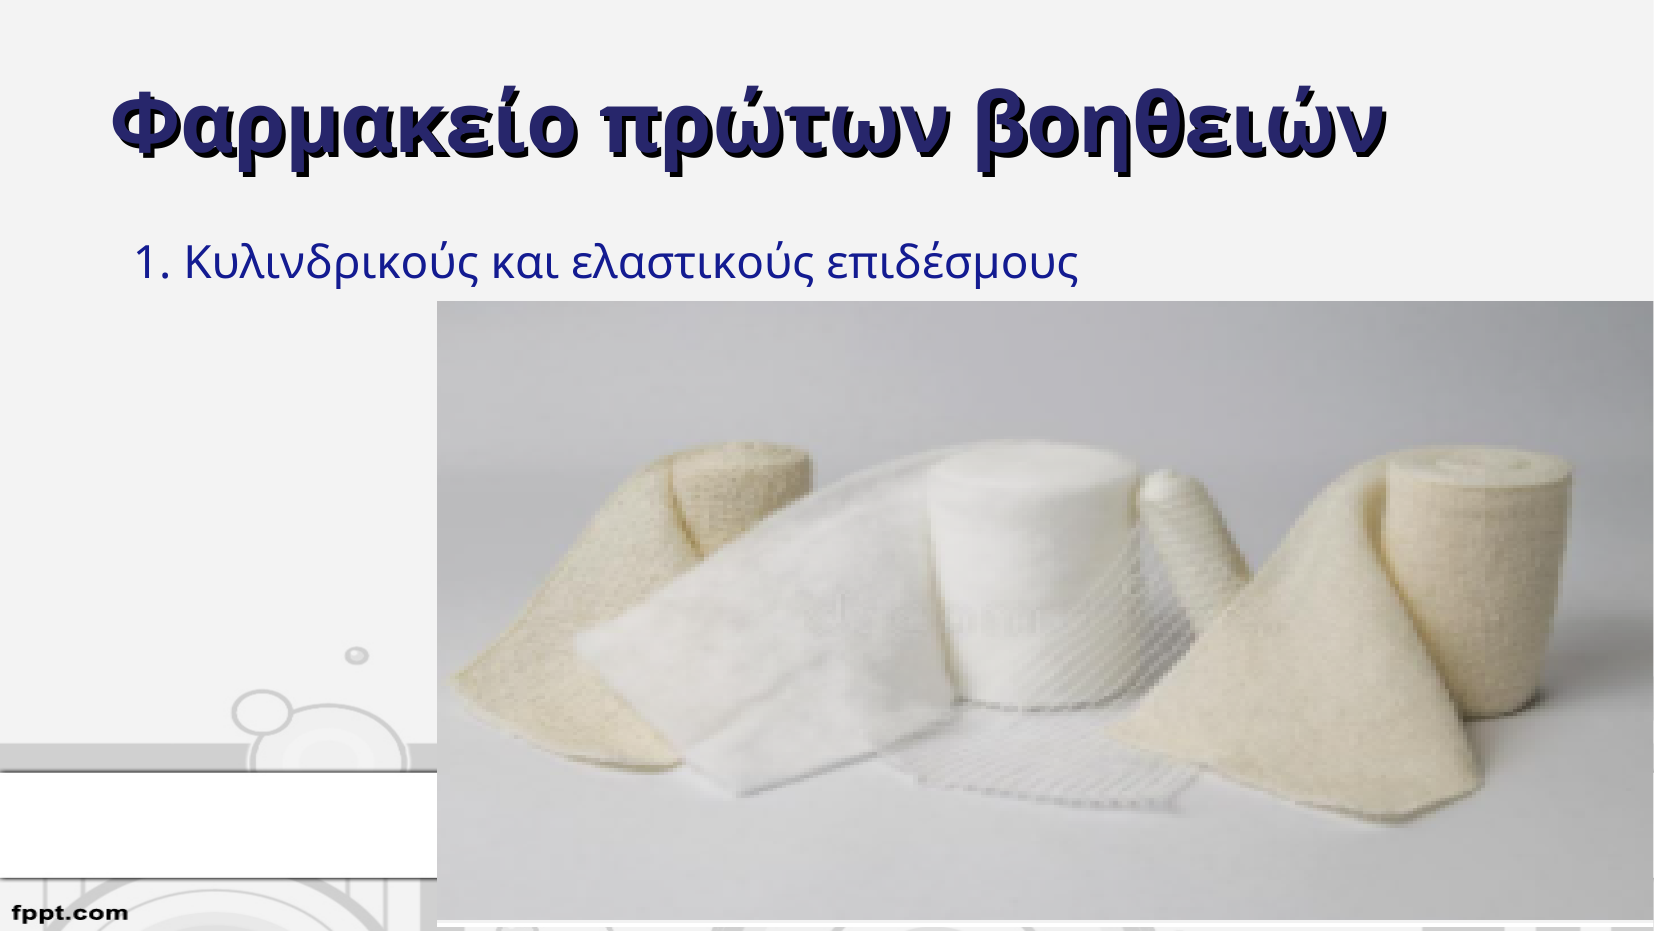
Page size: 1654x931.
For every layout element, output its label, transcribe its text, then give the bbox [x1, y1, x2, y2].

picture [0, 0, 1654, 931]
text_box Φαρμακείο πρώτων βοηθειών [94, 62, 1427, 178]
text_box 1. Κυλινδρικούς και ελαστικούς επιδέσμους [118, 225, 1151, 296]
